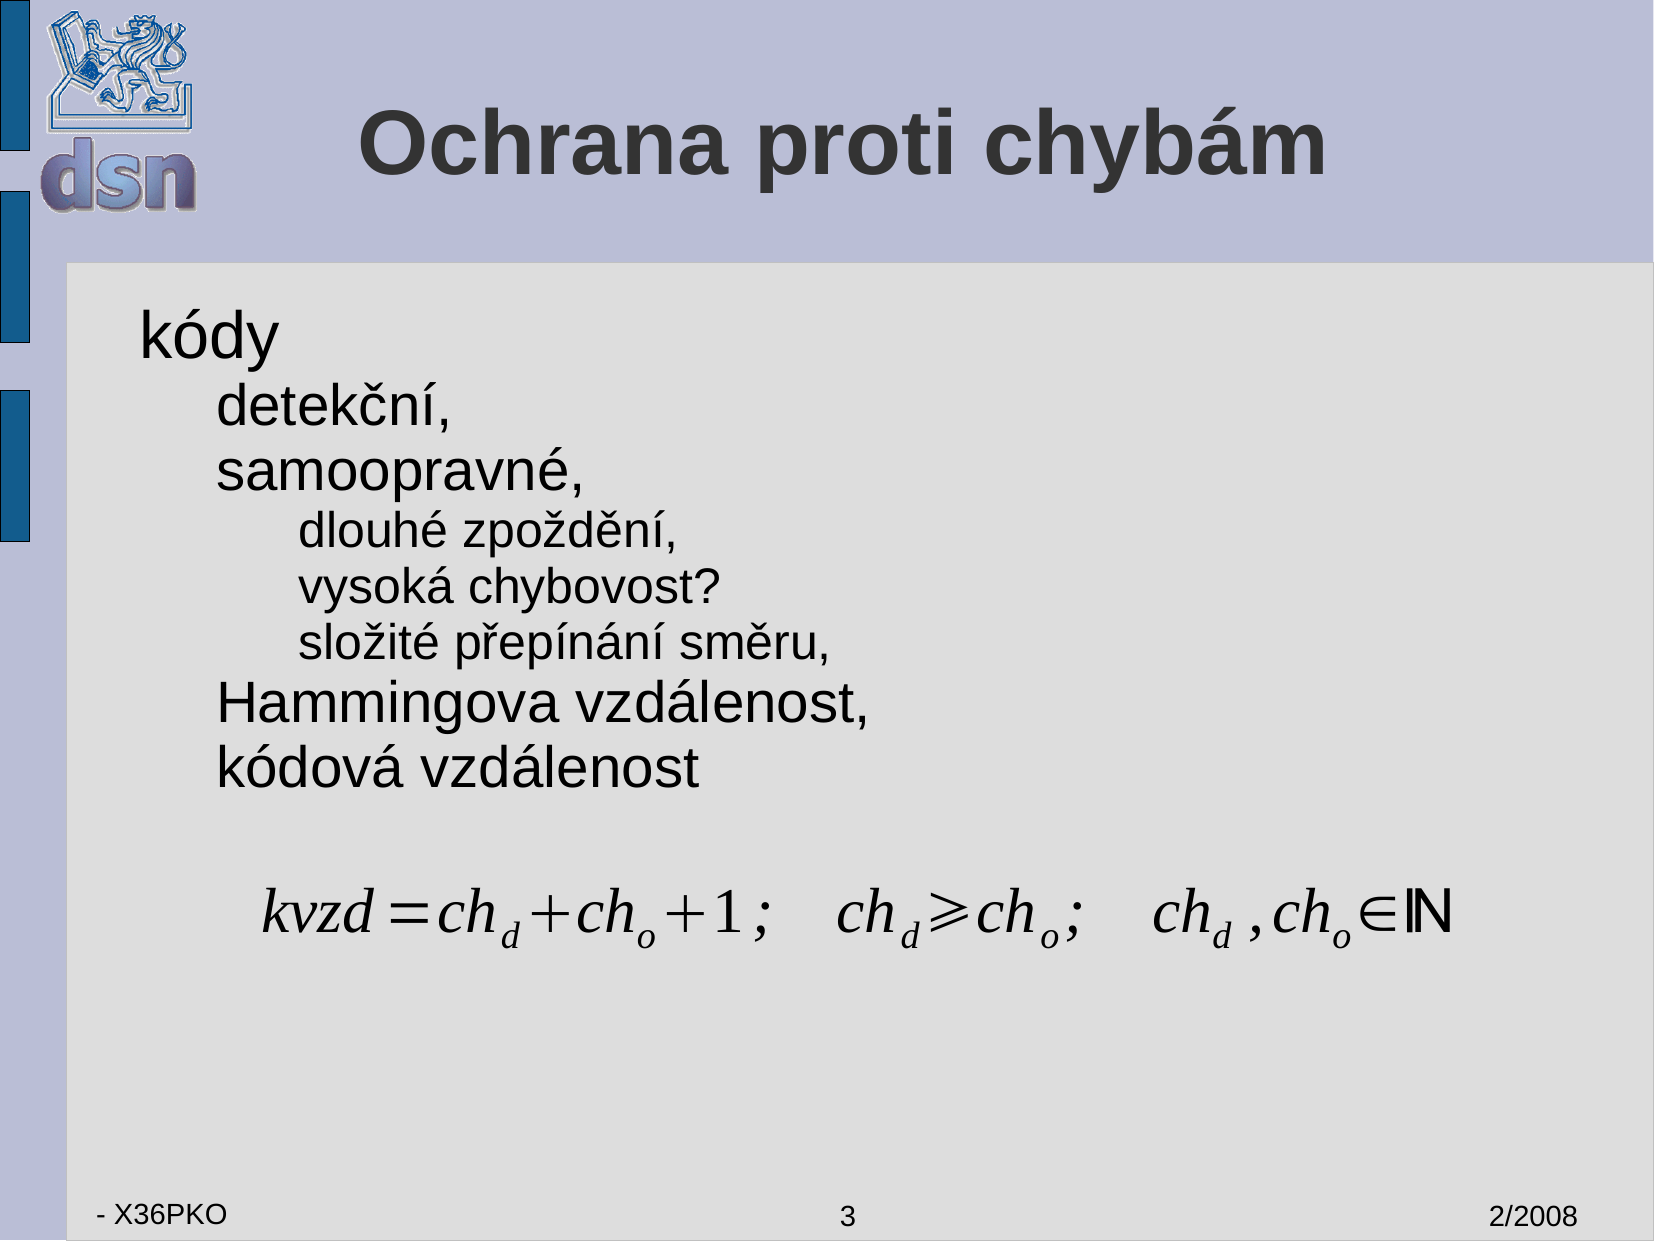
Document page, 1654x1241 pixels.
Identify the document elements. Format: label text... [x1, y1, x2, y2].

chart [245, 876, 1469, 959]
picture [10, 10, 223, 230]
list kódy detekční, samoopravné, dlouhé zpoždění, vysoká chybovost? složité přepínání směru, Hammingova vzdálenost, kódová vzdálenost [121, 297, 1534, 832]
title Ochrana proti chybám [210, 46, 1478, 239]
